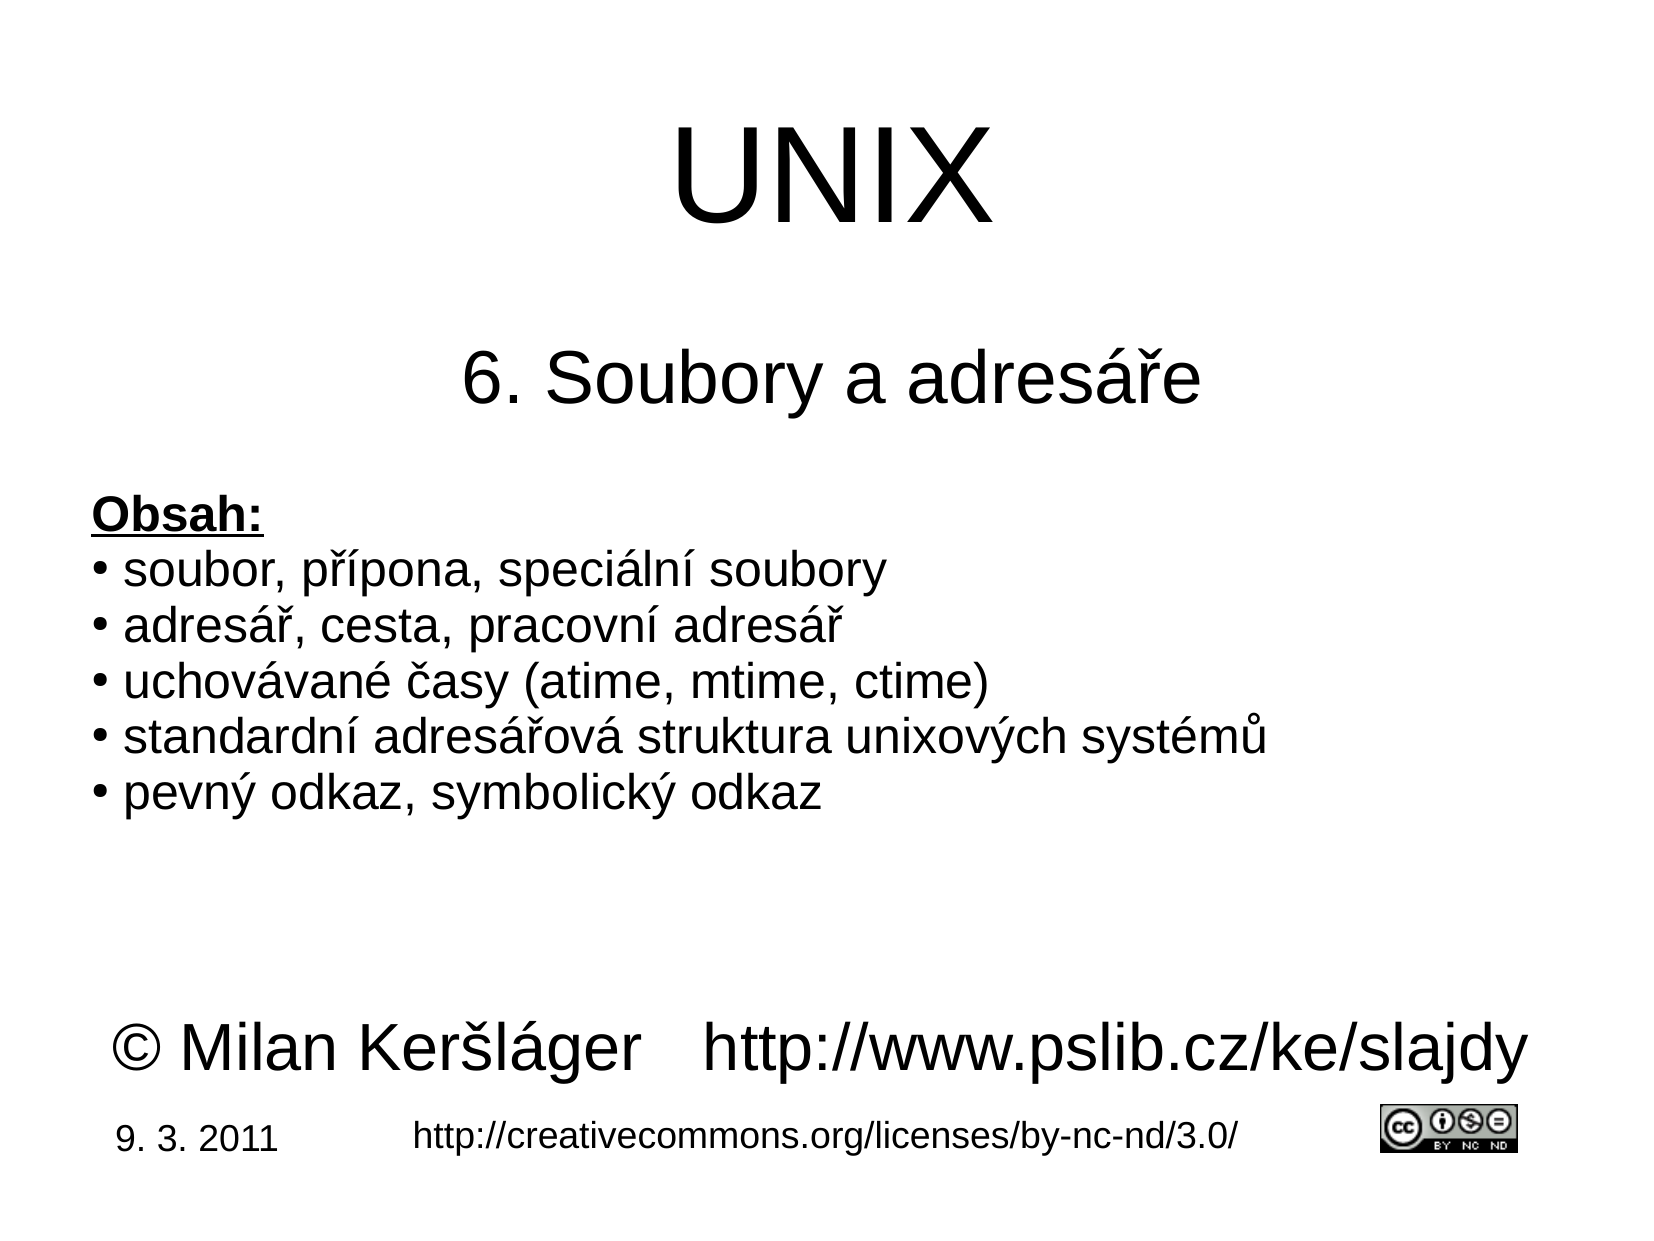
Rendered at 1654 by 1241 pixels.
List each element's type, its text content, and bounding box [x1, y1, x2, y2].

list © Milan Keršláger http://www.pslib.cz/ke/slajdy [76, 1009, 1565, 1087]
text_box 9.3.2011 [100, 1110, 337, 1168]
text_box http://creativecommons.org/licenses/by-nc-nd/3.0/ [339, 1107, 1313, 1165]
text_box Obsah: soubor, přípona, speciální soubory adresář, cesta, pracovní adresář uchovávané časy (atime, mtime, ctime) standardní adresářová struktura unixových systémů pevný odkaz, symbolický odkaz [76, 478, 1583, 829]
title UNIX 6. Soubory a adresáře [88, 56, 1577, 461]
picture [1380, 1104, 1518, 1153]
